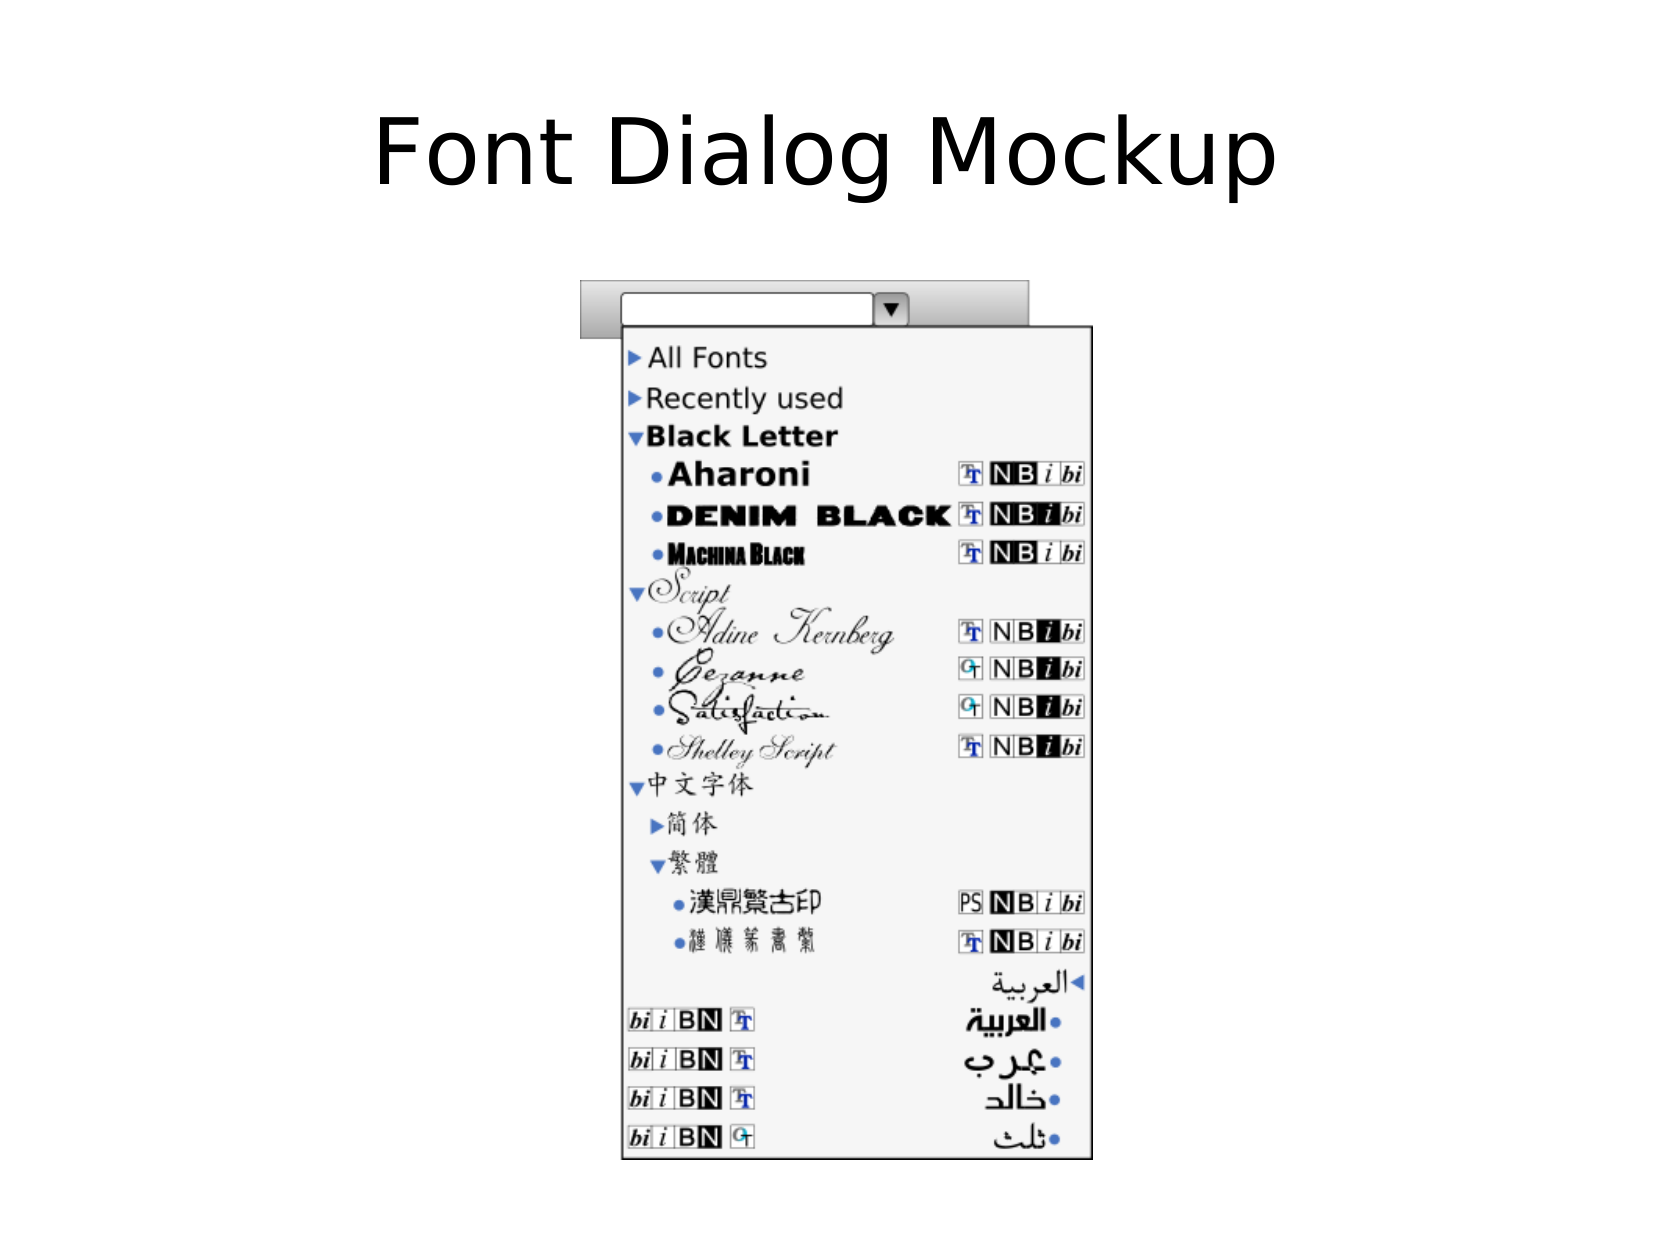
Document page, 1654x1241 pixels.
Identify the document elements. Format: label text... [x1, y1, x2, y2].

picture [580, 280, 1093, 1160]
title Font Dialog Mockup [82, 56, 1571, 250]
